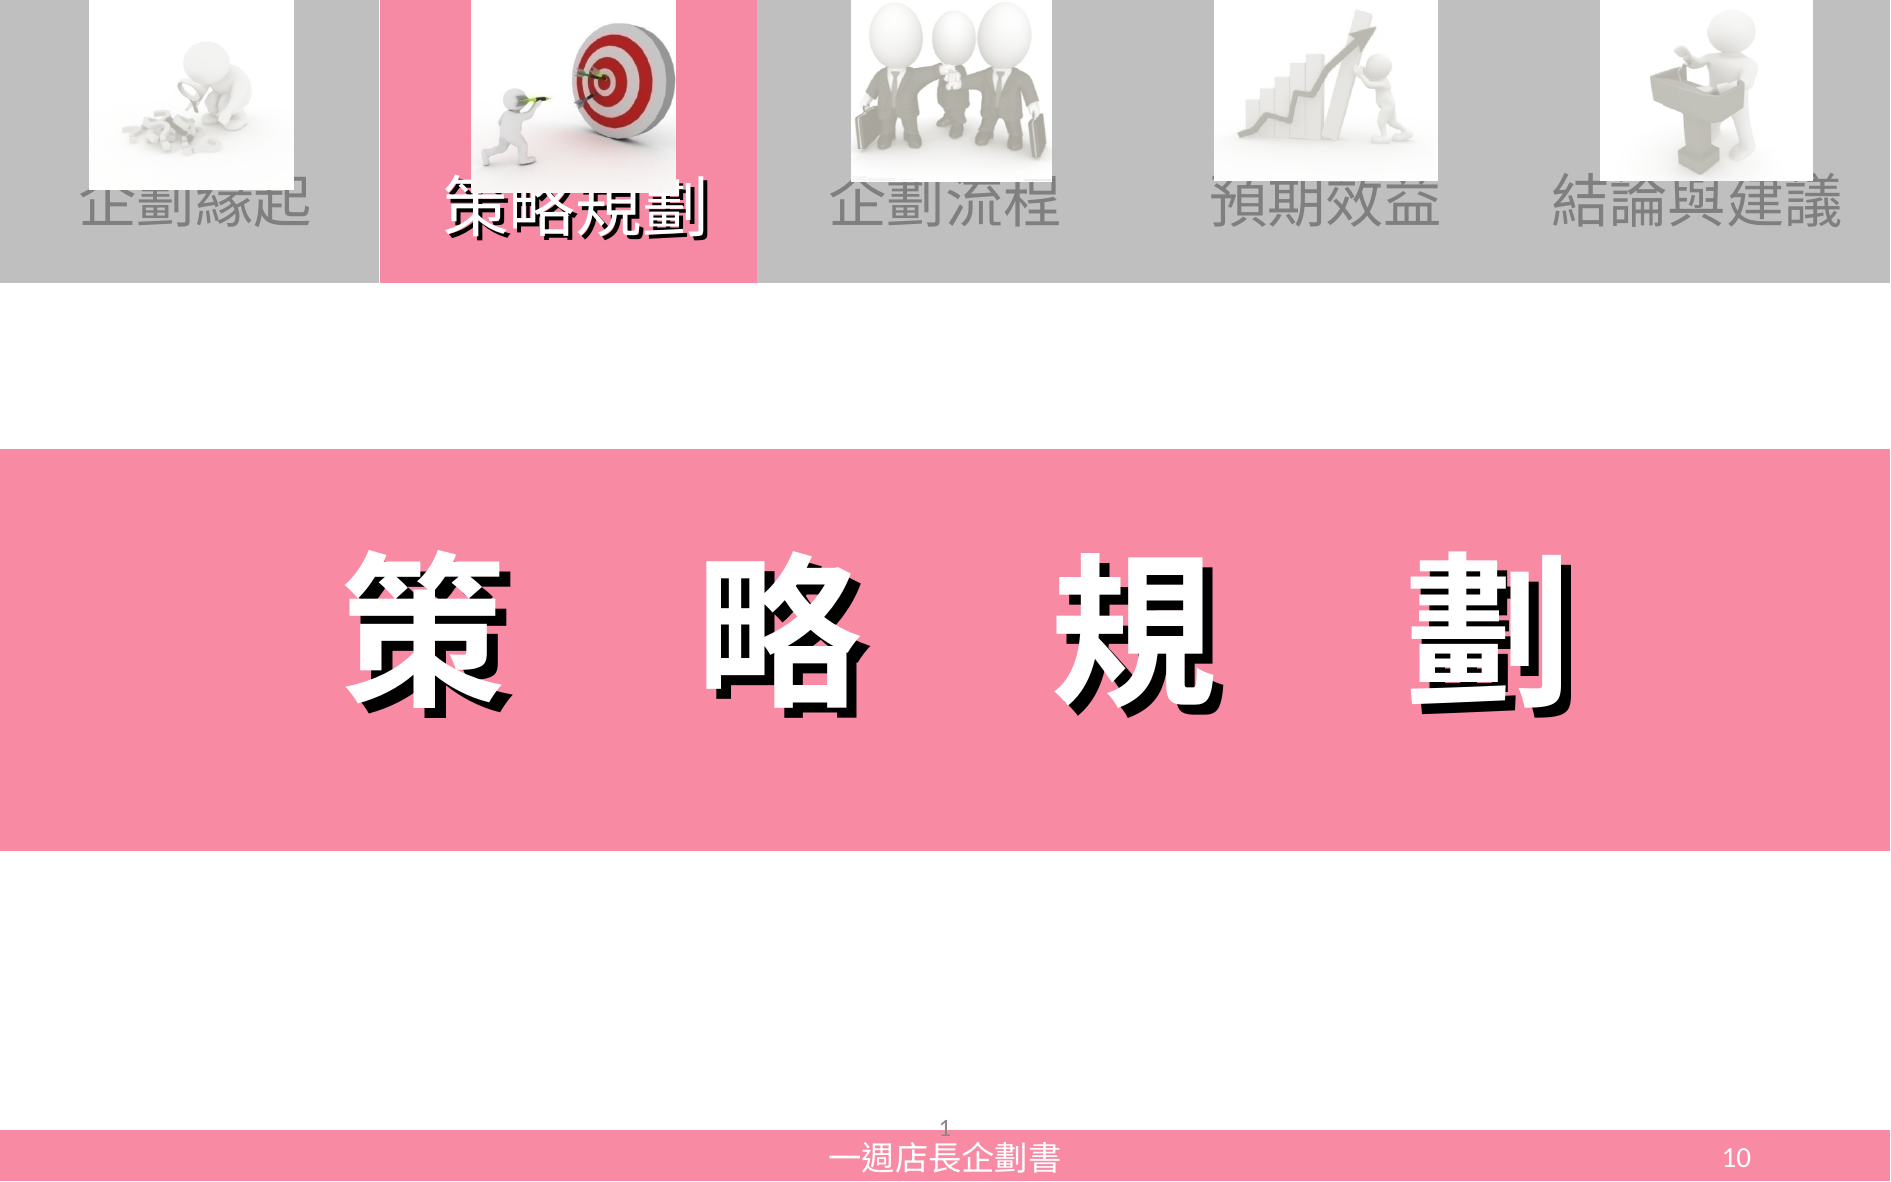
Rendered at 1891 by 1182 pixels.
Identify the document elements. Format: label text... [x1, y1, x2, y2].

picture [1214, 0, 1438, 181]
picture [1600, 0, 1813, 181]
text_box 企劃緣起 [42, 157, 348, 243]
text_box 結論與建議 [1523, 157, 1871, 243]
text_box [380, 0, 1890, 283]
text_box 10 [1706, 1130, 1891, 1182]
text_box 策略規劃 [417, 157, 735, 253]
text_box 1 [645, 1094, 1245, 1158]
picture [471, 0, 676, 193]
text_box 預期效益 [1179, 157, 1473, 243]
text_box [0, 0, 379, 283]
text_box 企劃流程 [781, 157, 1110, 243]
picture [89, 0, 294, 190]
text_box 一週店長企劃書 [0, 1130, 1706, 1181]
text_box [0, 449, 1890, 851]
picture [851, 0, 1052, 182]
text_box 策 略 規 劃 [42, 519, 1871, 737]
